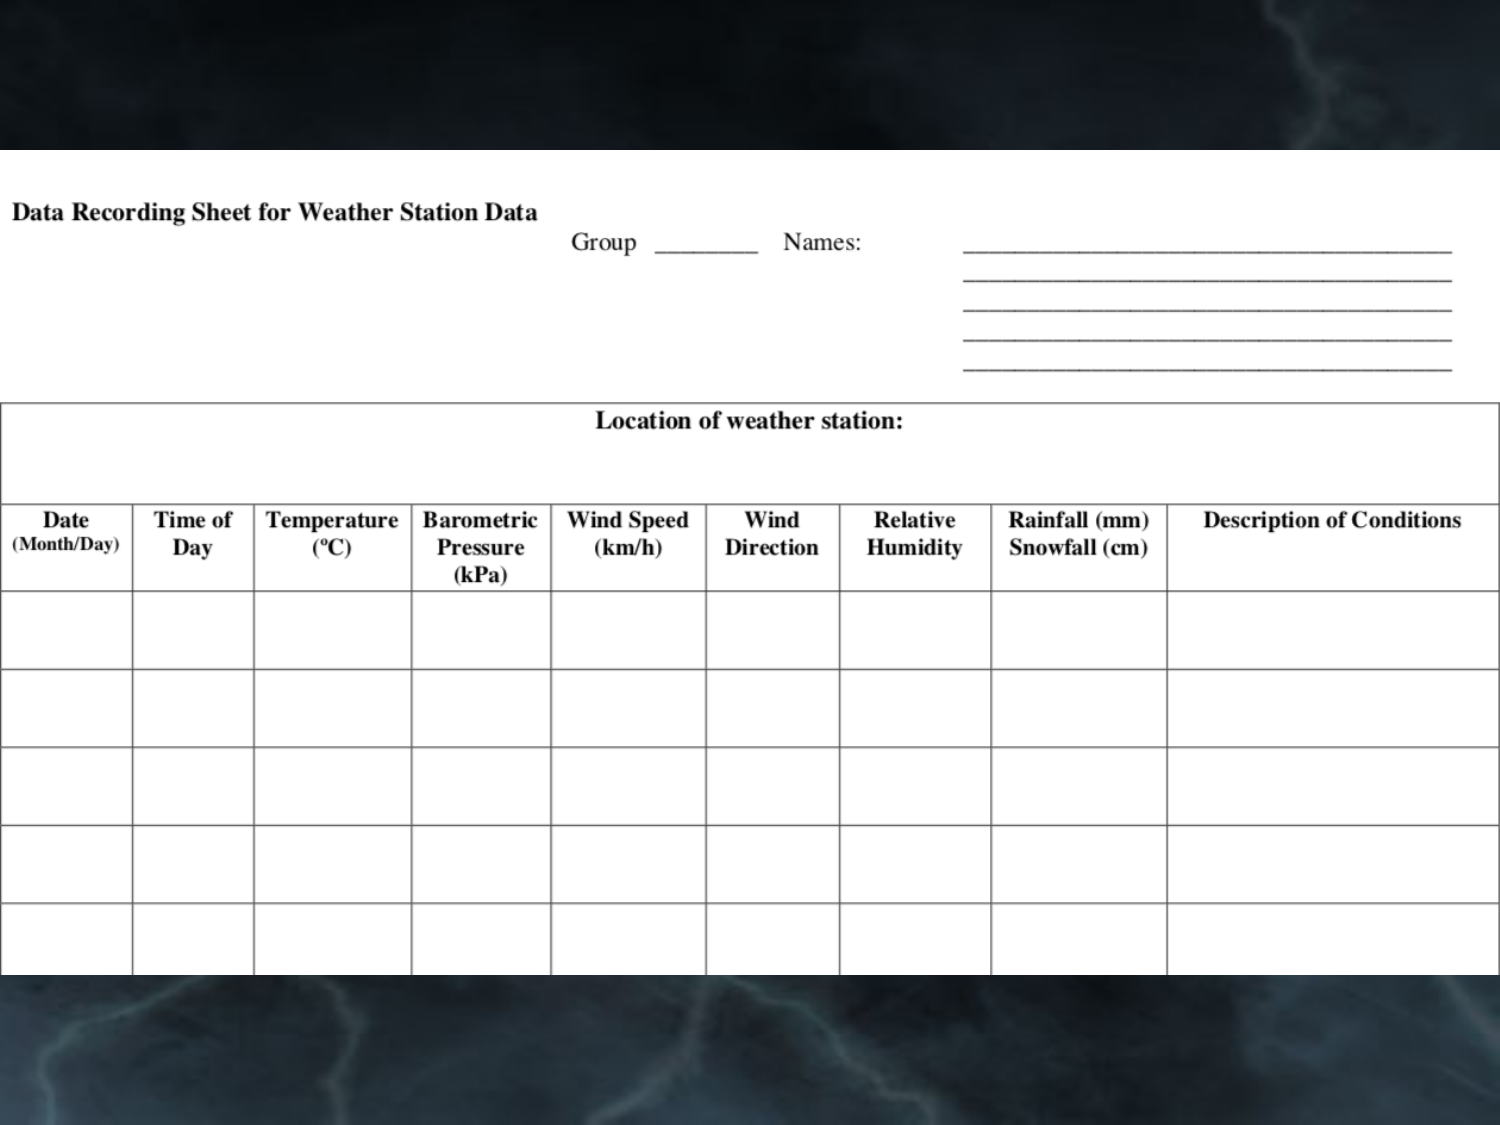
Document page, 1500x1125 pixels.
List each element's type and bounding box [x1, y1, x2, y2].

picture [0, 150, 1500, 975]
